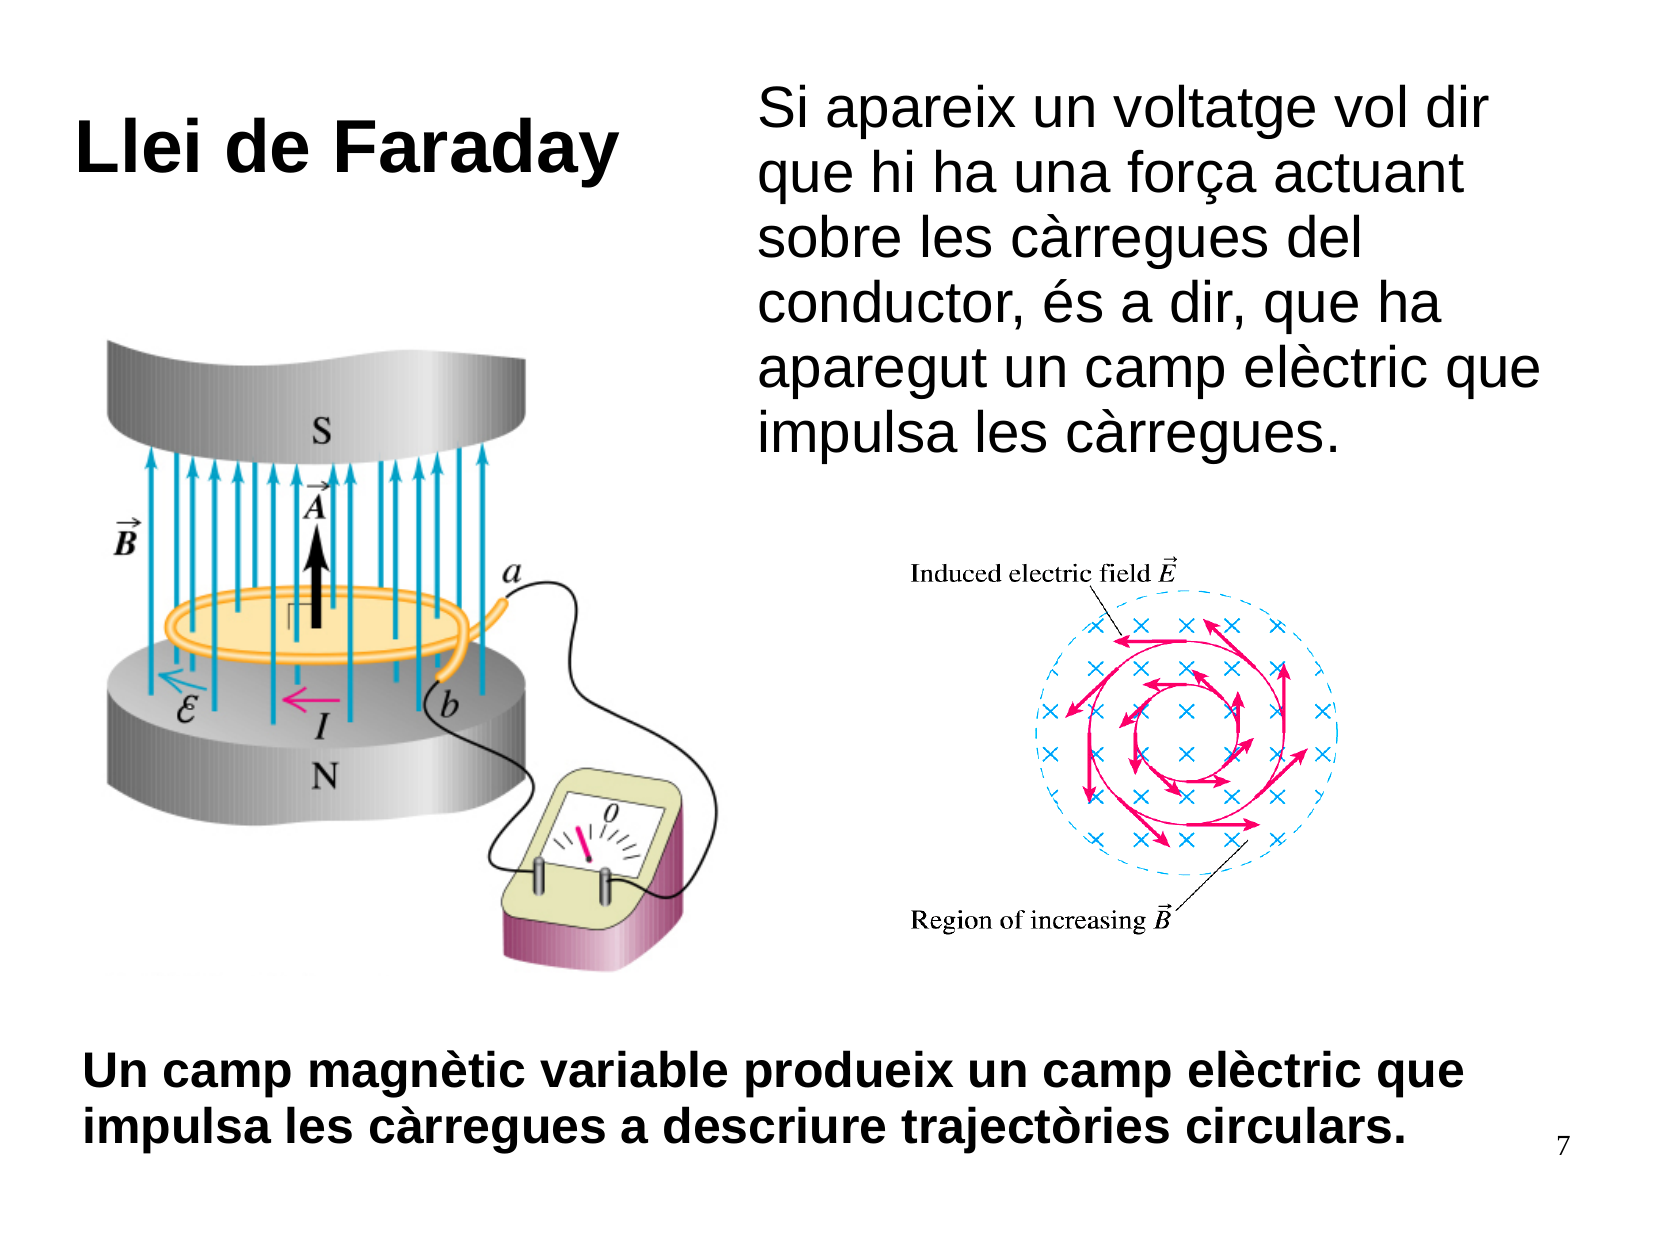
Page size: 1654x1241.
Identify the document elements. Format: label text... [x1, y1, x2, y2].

text_box Un camp magnètic variable produeix un camp elèctric que impulsa les càrregues a descriure trajectòries circulars. [67, 1035, 1516, 1162]
text_box Llei de Faraday [60, 97, 661, 197]
picture [905, 540, 1343, 937]
picture [90, 322, 734, 976]
text_box Si apareix un voltatge vol dir que hi ha una força actuant sobre les càrregues del conductor, és a dir, que ha aparegut un camp elèctric que impulsa les càrregues. [742, 67, 1576, 519]
